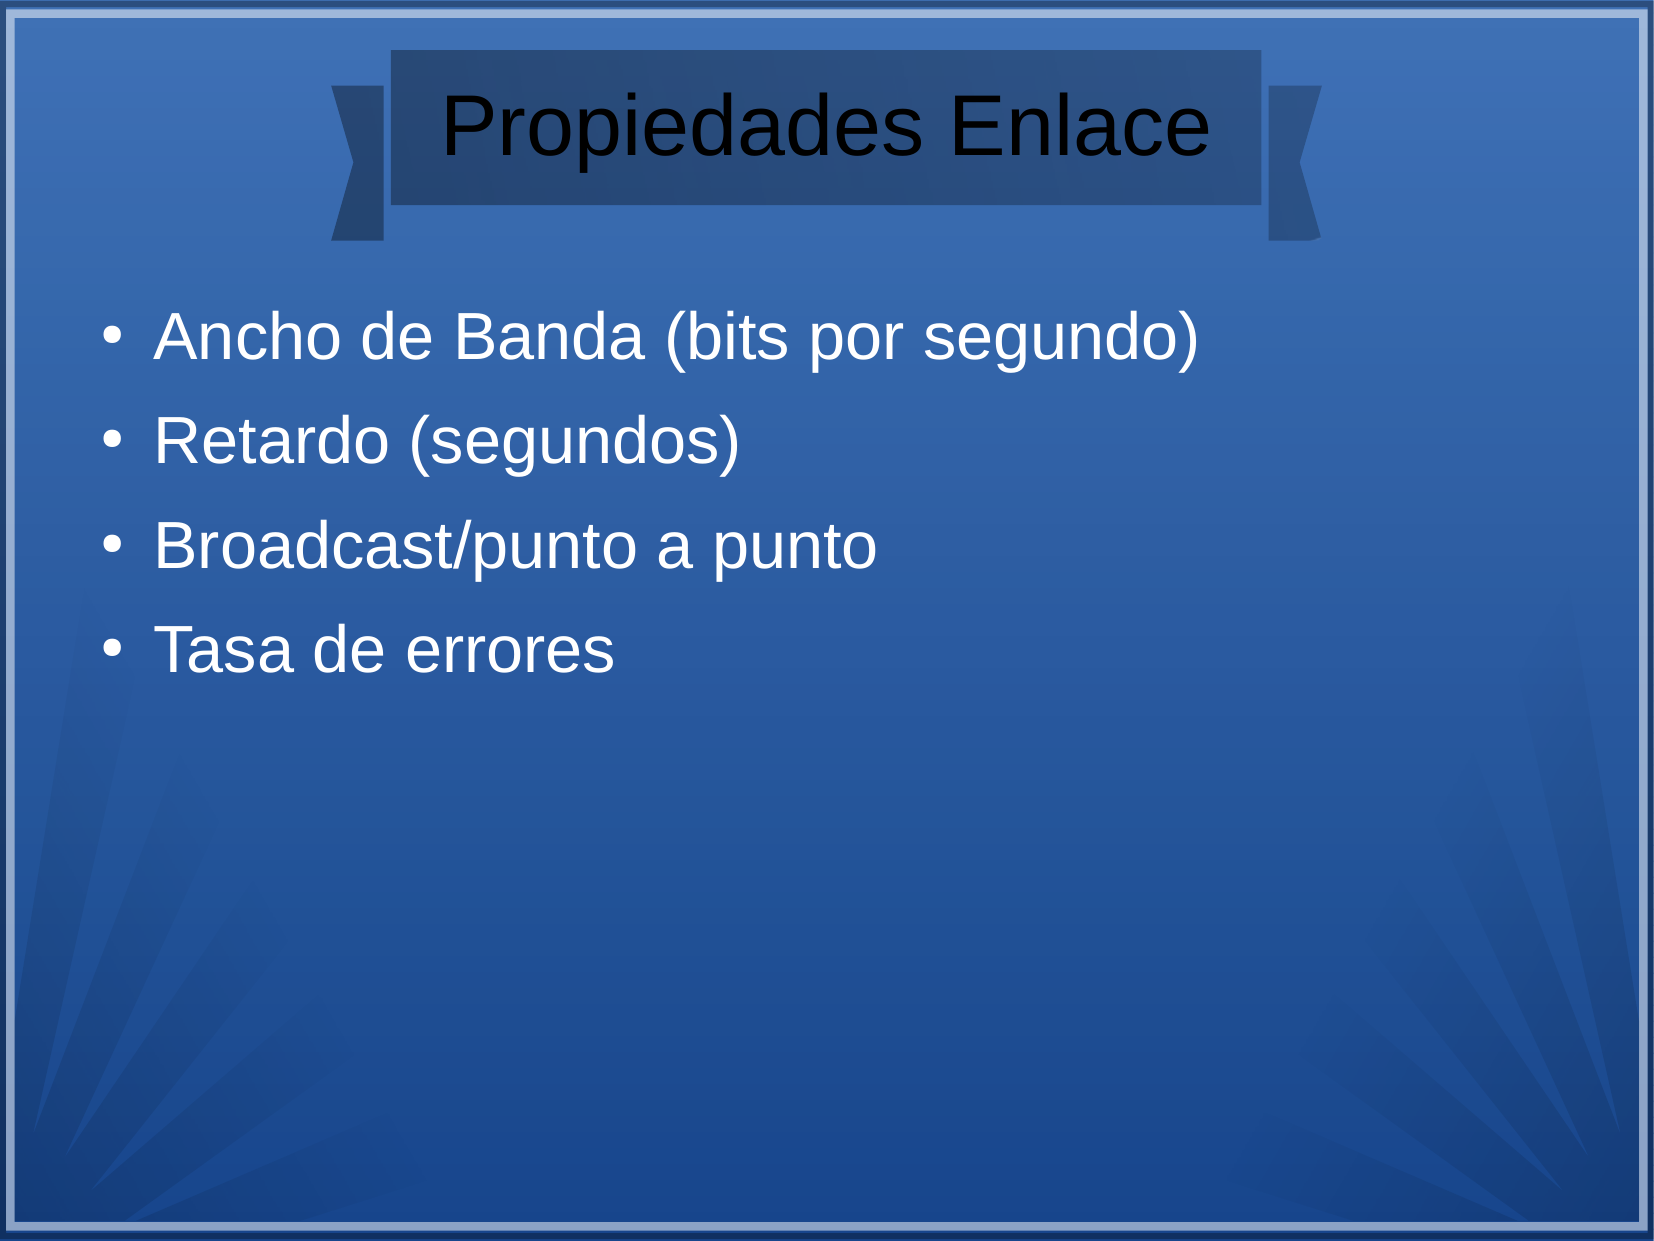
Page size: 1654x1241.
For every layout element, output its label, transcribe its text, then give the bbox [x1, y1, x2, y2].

list Ancho de Banda (bits por segundo) Retardo (segundos) Broadcast/punto a punto Tasa de errores [82, 299, 1571, 1241]
title Propiedades Enlace [389, 47, 1264, 205]
